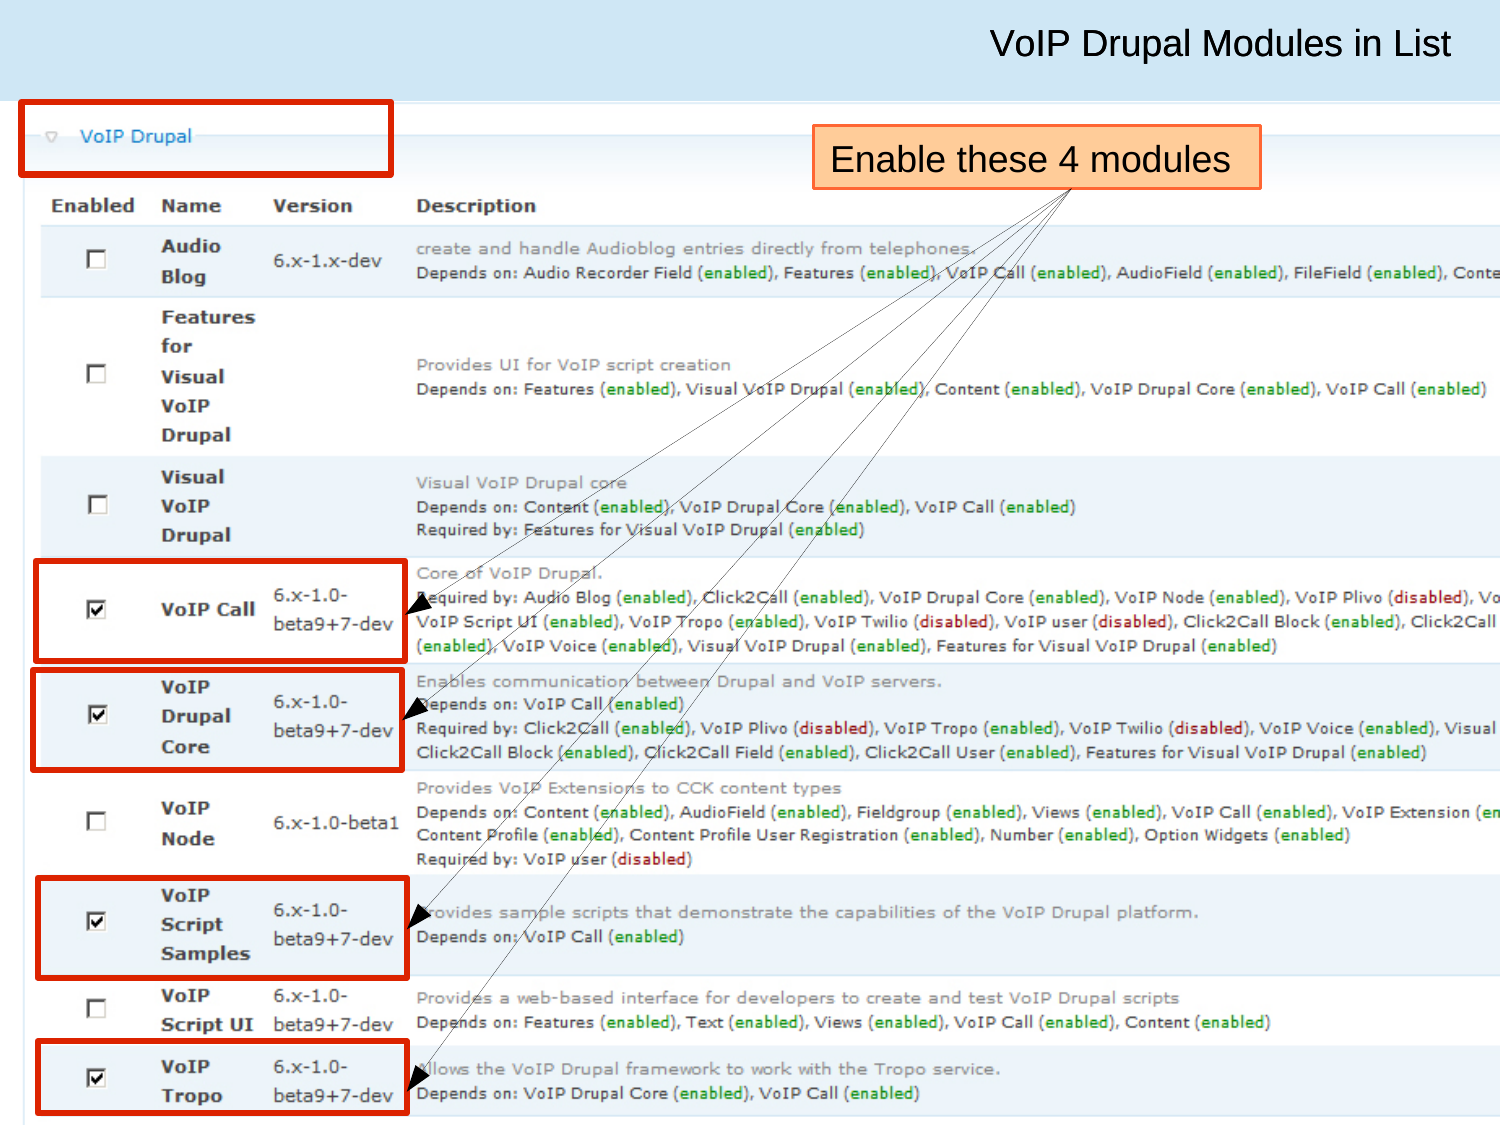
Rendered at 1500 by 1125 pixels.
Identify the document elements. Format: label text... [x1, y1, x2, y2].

picture [25, 105, 388, 171]
text_box Enable these 4 modules [813, 125, 1261, 189]
text_box VoIP Drupal Modules in List [974, 12, 1500, 72]
picture [0, 101, 1500, 1125]
